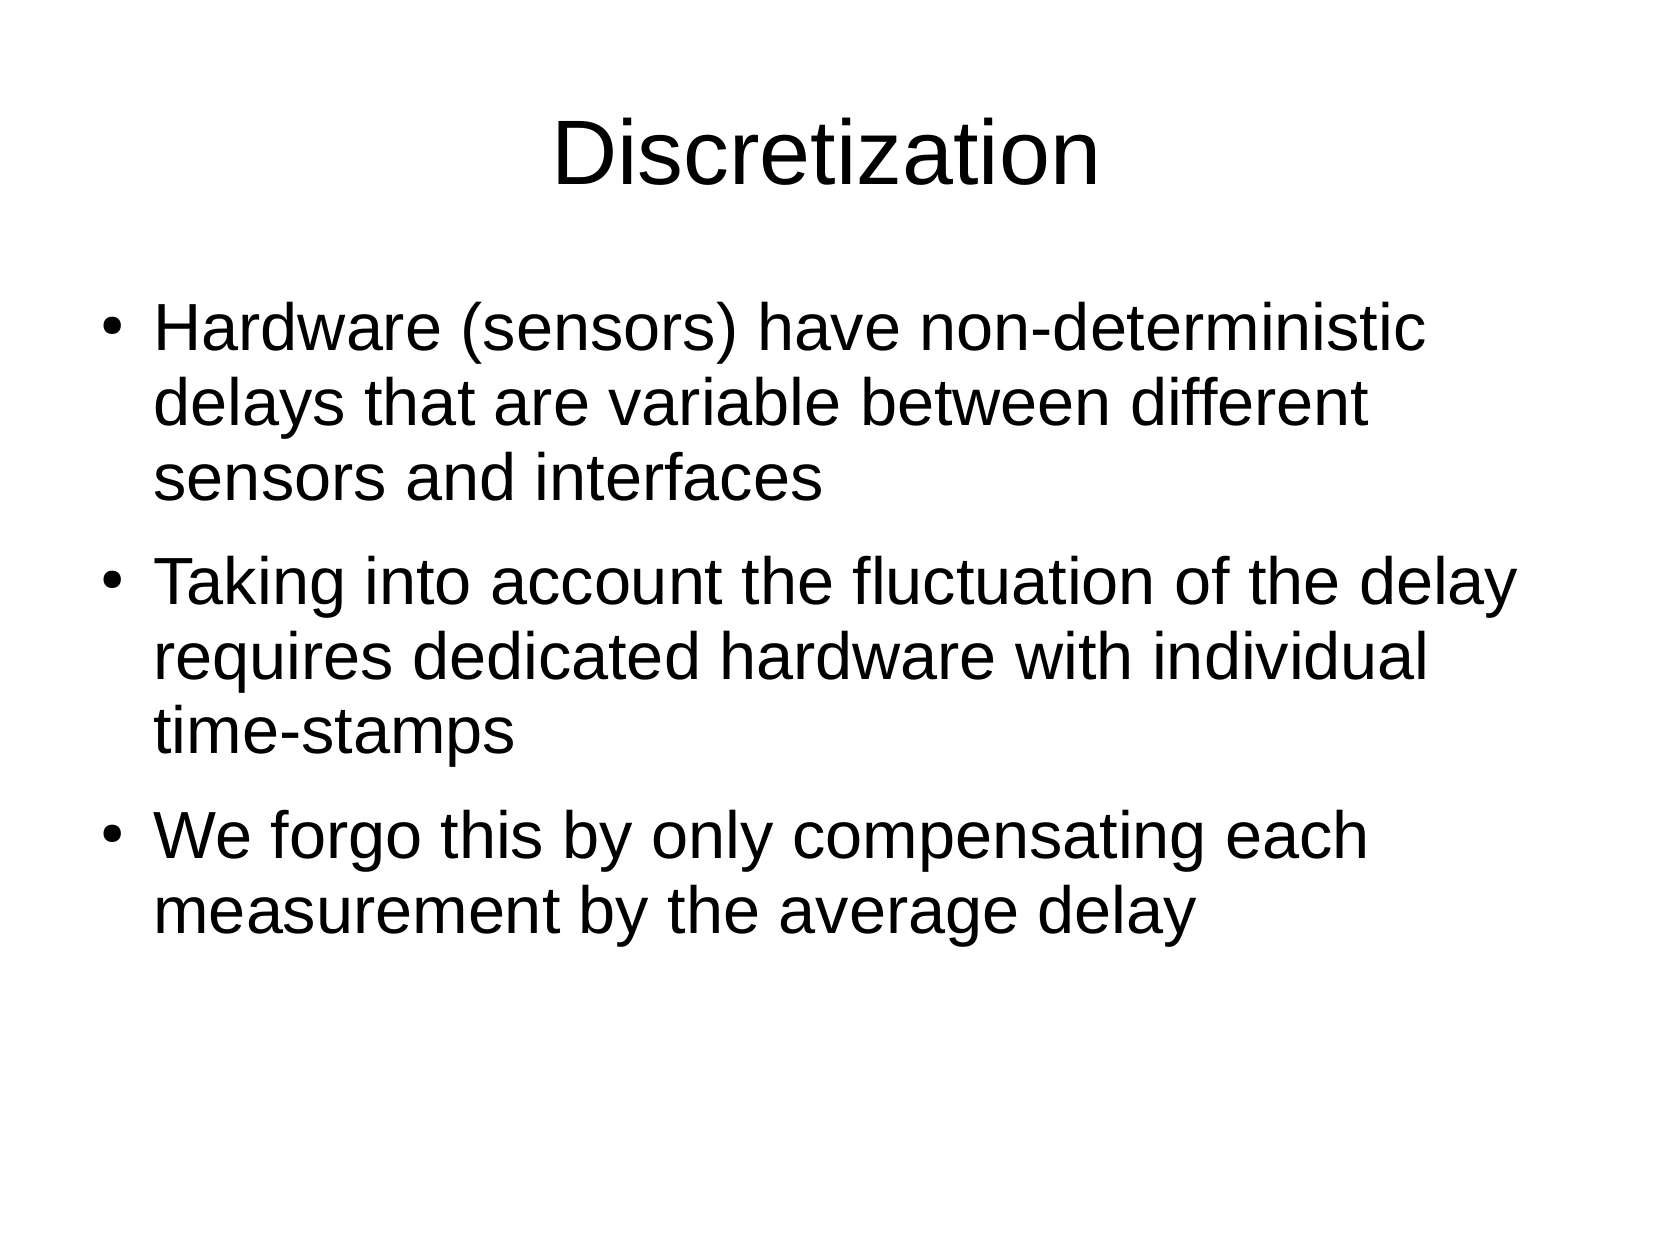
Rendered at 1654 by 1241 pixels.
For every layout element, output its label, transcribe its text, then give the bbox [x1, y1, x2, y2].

list Hardware (sensors) have non-deterministic delays that are variable between different sensors and interfaces Taking into account the fluctuation of the delay requires dedicated hardware with individual time-stamps We forgo this by only compensating each measurement by the average delay [82, 290, 1571, 1010]
title Discretization [82, 49, 1571, 257]
